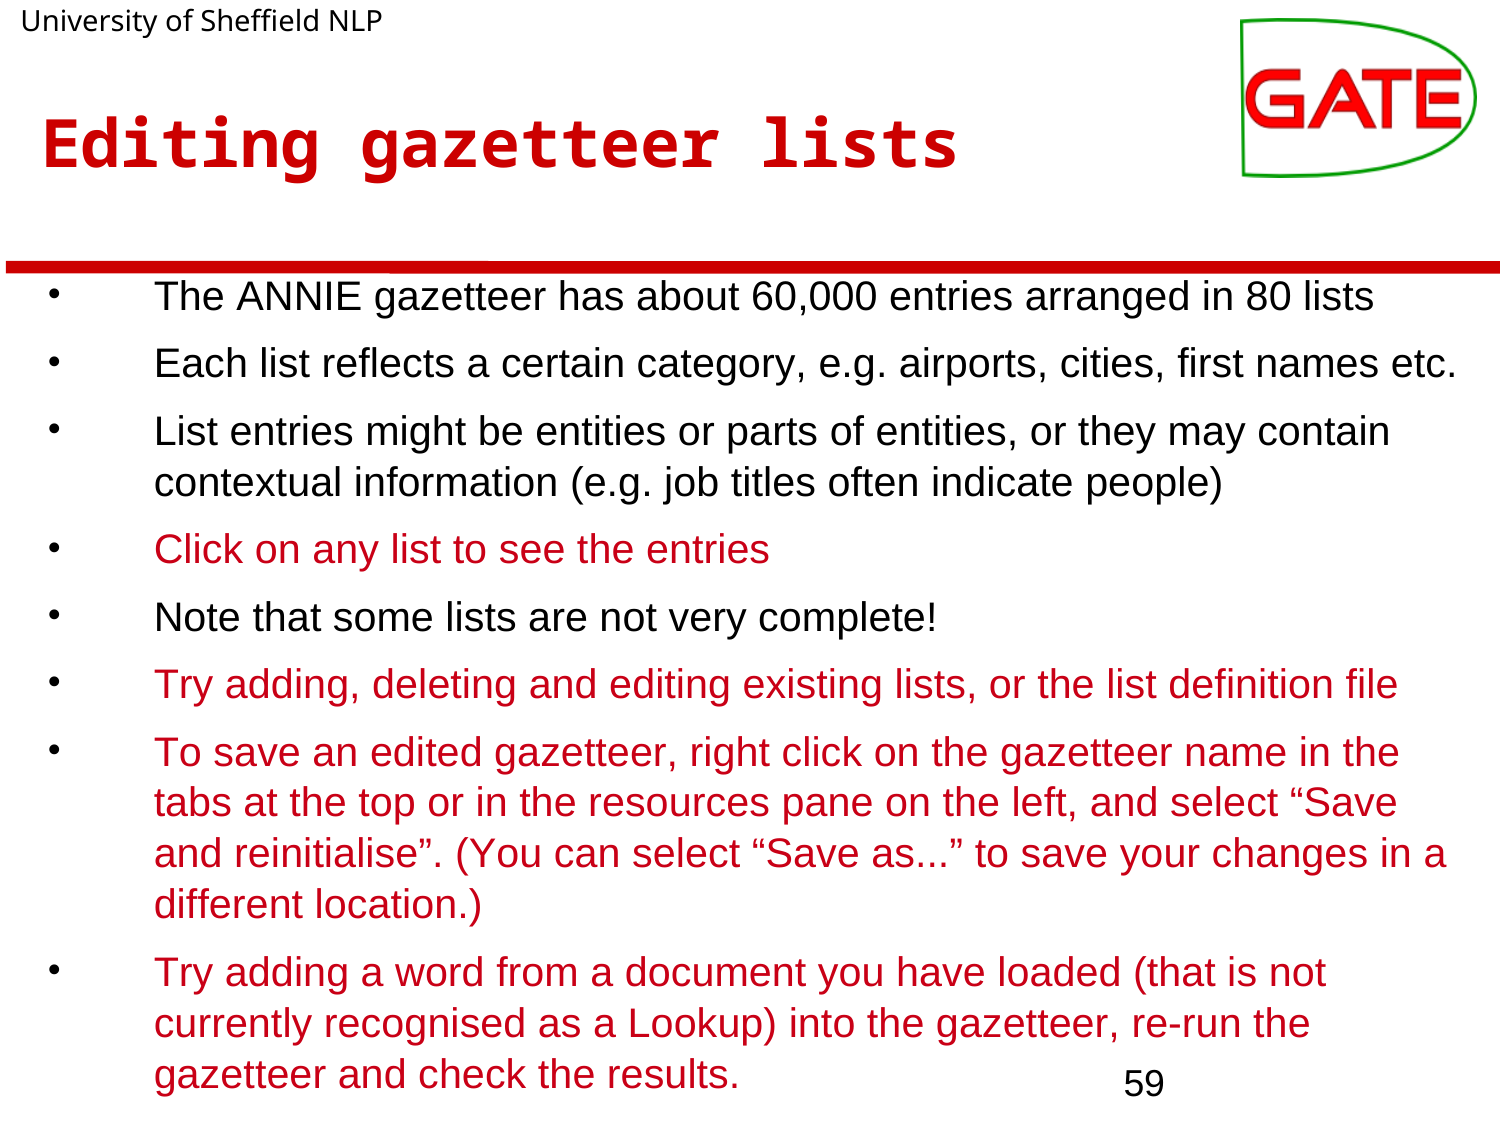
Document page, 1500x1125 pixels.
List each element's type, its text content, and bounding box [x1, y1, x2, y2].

picture [1240, 18, 1477, 178]
list The ANNIE gazetteer has about 60,000 entries arranged in 80 lists Each list reflects a certain category, e.g. airports, cities, first names etc. List entries might be entities or parts of entities, or they may contain contextual information (e.g. job titles often indicate people)‏ Click on any list to see the entries Note that some lists are not very complete! Try adding, deleting and editing existing lists, or the list definition file To save an edited gazetteer, right click on the gazetteer name in the tabs at the top or in the resources pane on the left, and select “Save and reinitialise”. (You can select “Save as...” to save your changes in a different location.) Try adding a word from a document you have loaded (that is not currently recognised as a Lookup) into the gazetteer, re-run the gazetteer and check the results. [47, 265, 1477, 1106]
title Editing gazetteer lists [41, 38, 1387, 250]
